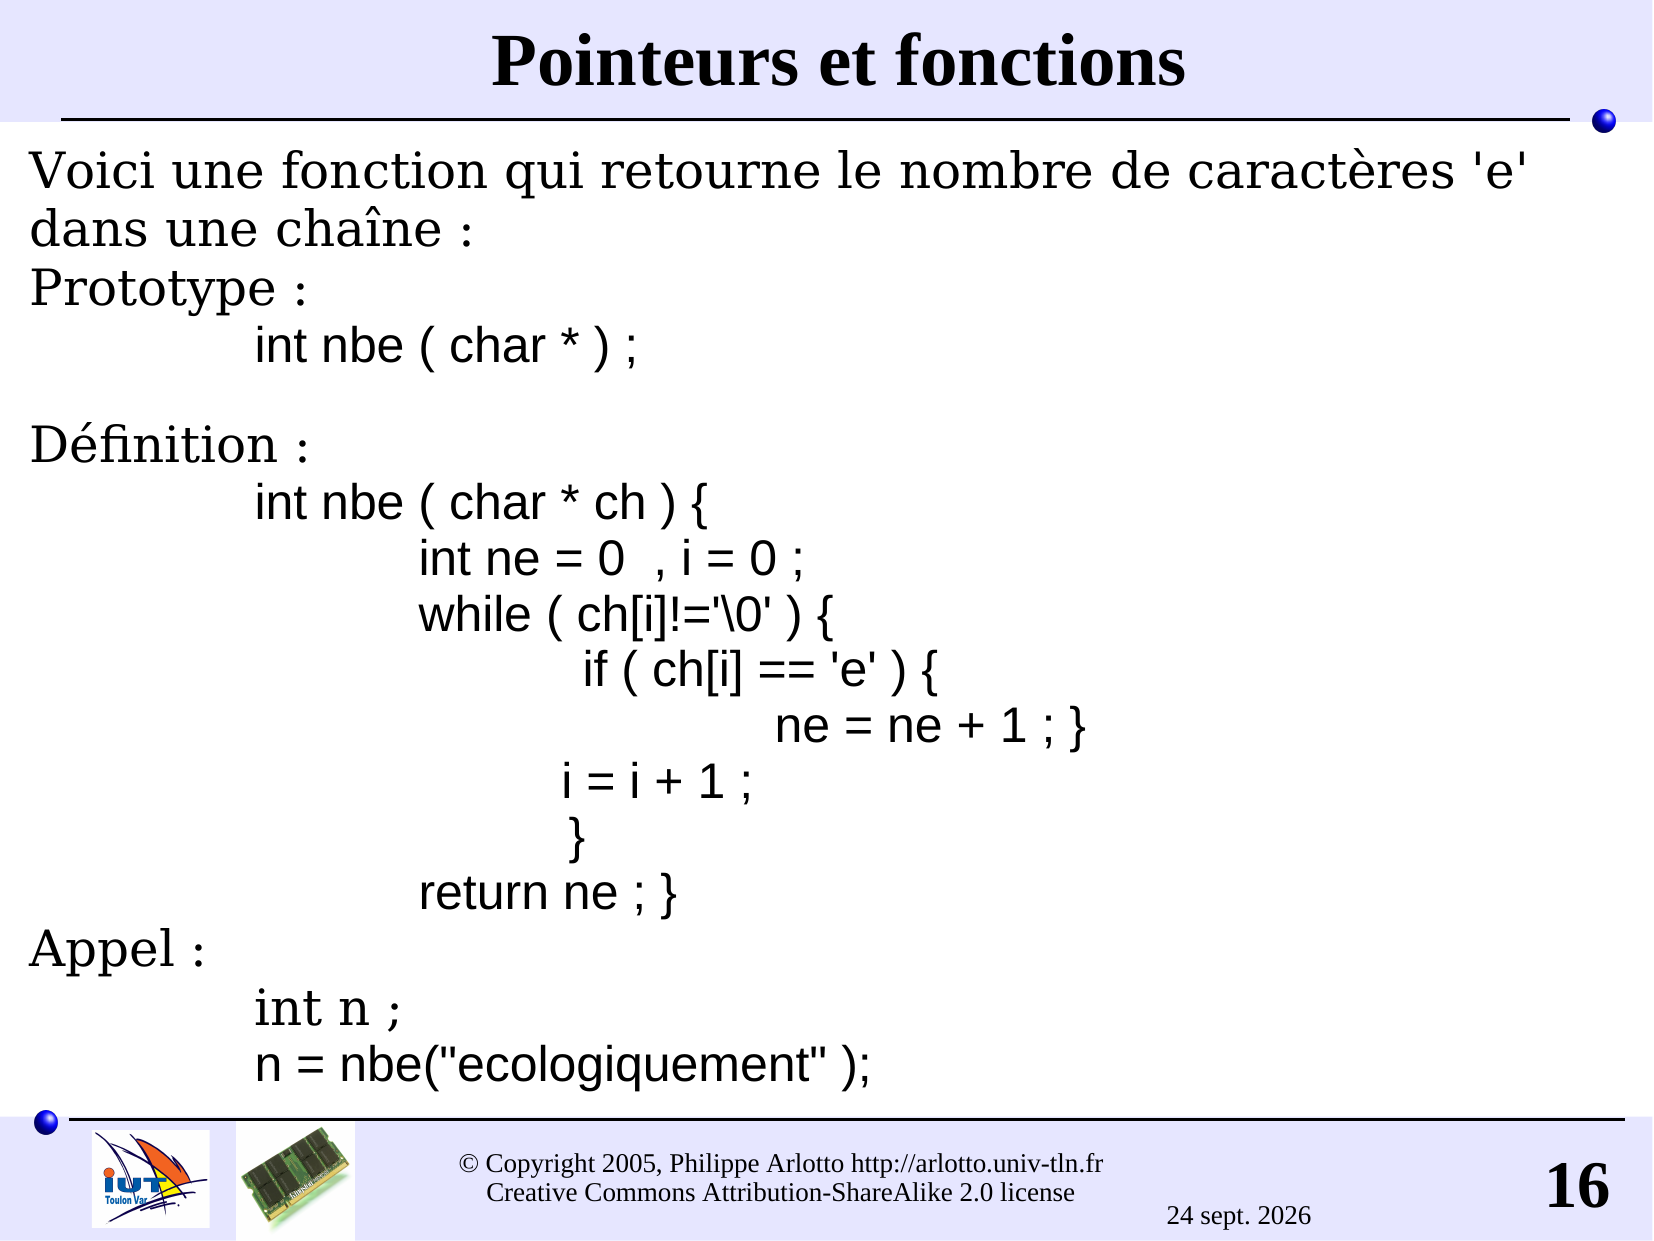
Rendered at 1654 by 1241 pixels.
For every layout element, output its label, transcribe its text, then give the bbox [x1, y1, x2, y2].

title Pointeurs et fonctions [95, 14, 1585, 107]
picture [236, 1121, 355, 1241]
text_box Voici une fonction qui retourne le nombre de caractères 'e' dans une chaîne : Prototype : int nbe ( char * ) ; Définition : int nbe ( char * ch ) { int ne = 0 , i = 0 ; while ( ch[i]!='\0' ) { if ( ch[i] == 'e' ) { ne = ne + 1 ; } i = i + 1 ; } return ne ; } Appel : int n ; n = nbe("ecologiquement" ); [29, 142, 1530, 1093]
